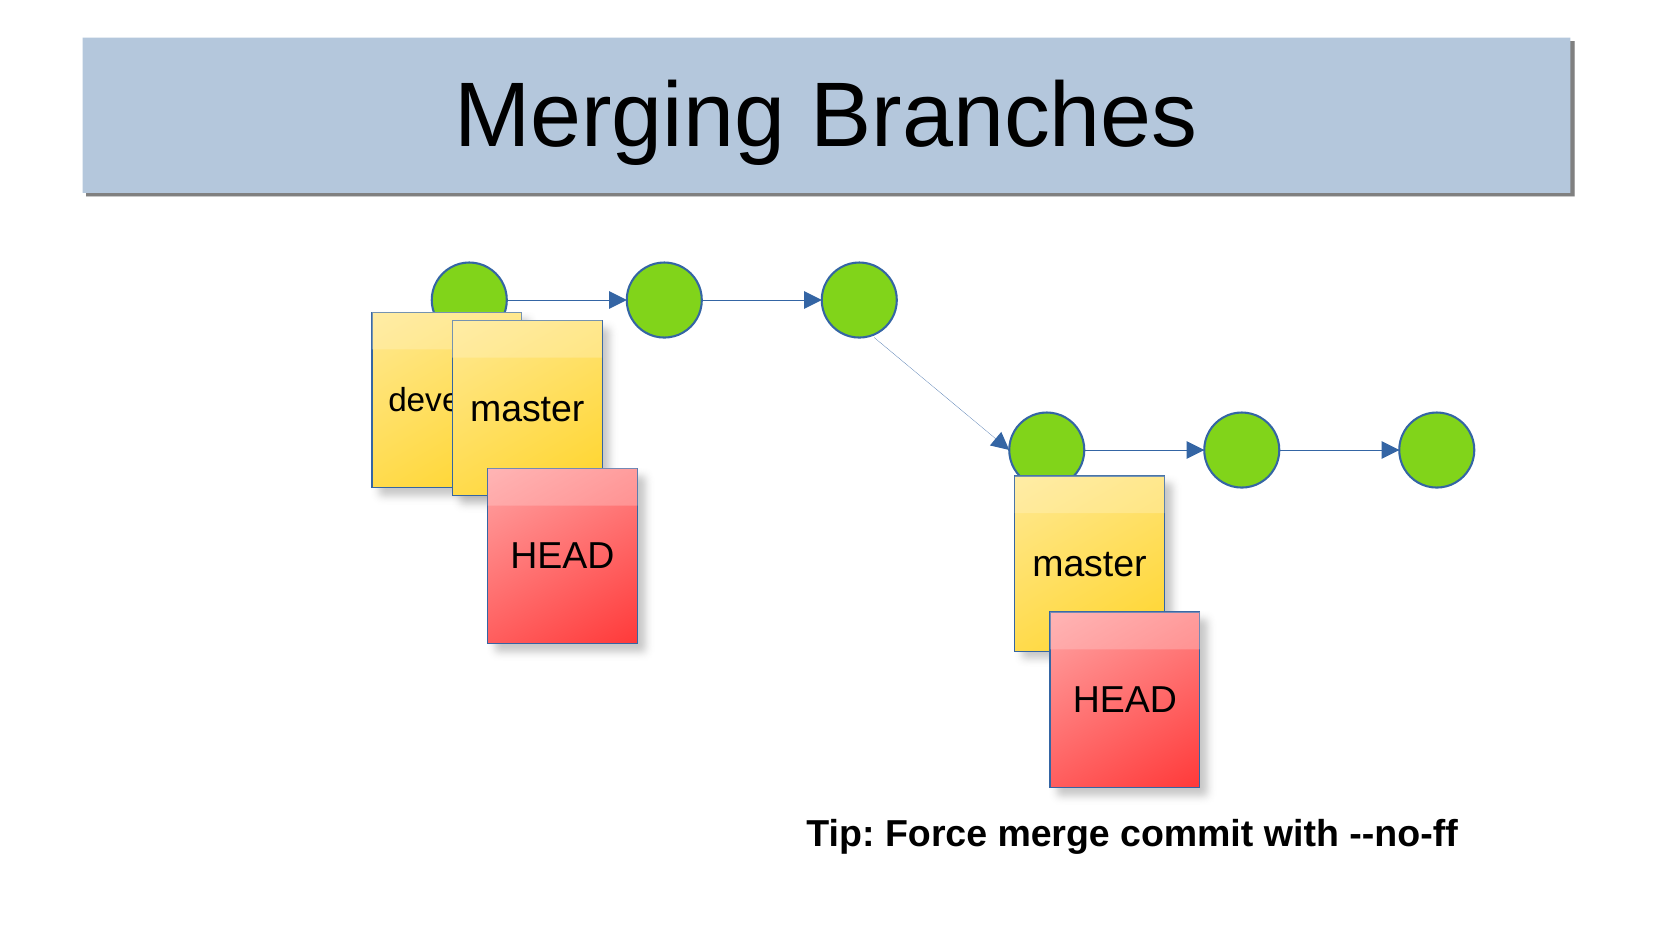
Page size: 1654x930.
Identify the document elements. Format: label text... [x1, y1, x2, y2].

text_box HEAD [1049, 611, 1200, 788]
text_box master [452, 358, 603, 496]
text_box [1050, 611, 1201, 650]
text_box master [1014, 514, 1165, 652]
text_box [626, 262, 702, 338]
text_box [821, 262, 897, 338]
text_box [1009, 412, 1165, 514]
text_box [371, 262, 603, 358]
text_box HEAD [487, 506, 638, 644]
text_box develop [371, 350, 452, 488]
text_box [1204, 412, 1280, 488]
text_box Tip: Force merge commit with --no-ff [791, 805, 1633, 863]
text_box [487, 468, 638, 506]
text_box [1399, 412, 1475, 488]
title Merging Branches [82, 37, 1571, 193]
